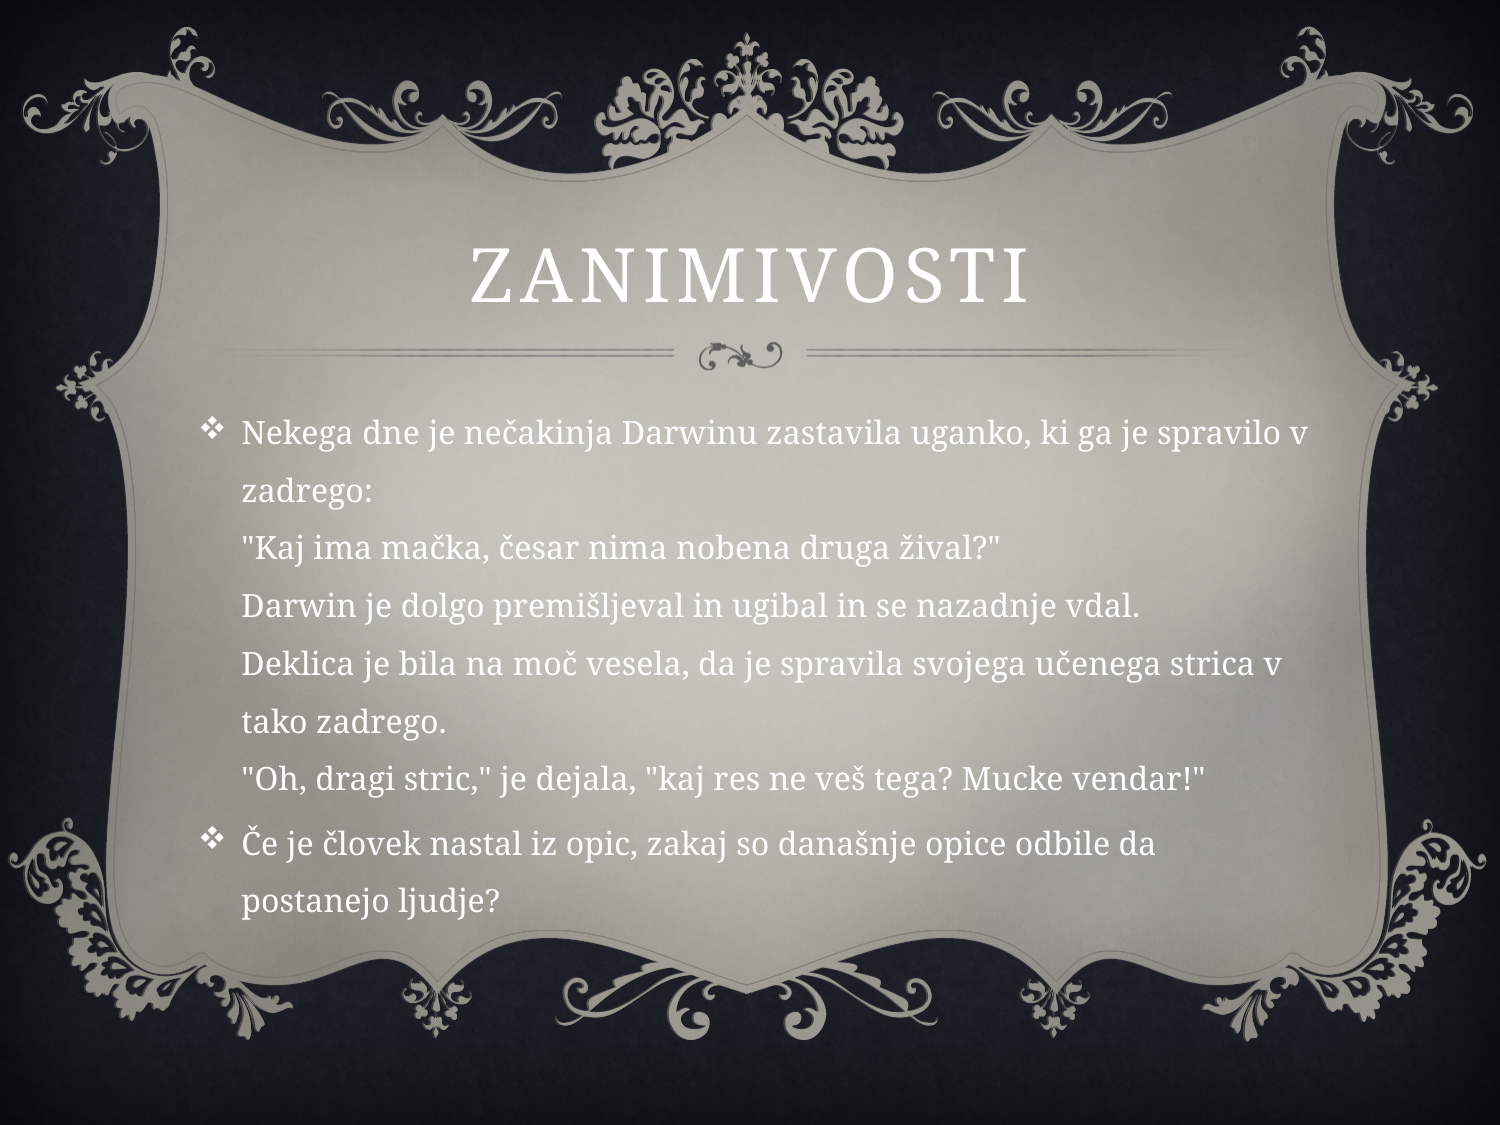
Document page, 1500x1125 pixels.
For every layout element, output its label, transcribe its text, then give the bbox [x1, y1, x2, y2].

list Nekega dne je nečakinja Darwinu zastavila uganko, ki ga je spravilo v zadrego: "Kaj ima mačka, česar nima nobena druga žival?" Darwin je dolgo premišljeval in ugibal in se nazadnje vdal. Deklica je bila na moč vesela, da je spravila svojega učenega strica v tako zadrego. "Oh, dragi stric," je dejala, "kaj res ne veš tega? Mucke vendar!" Če je človek nastal iz opic, zakaj so današnje opice odbile da postanejo ljudje? [183, 385, 1329, 929]
title ZANIMIVOSTI [225, 212, 1275, 325]
picture [0, 0, 1500, 1125]
